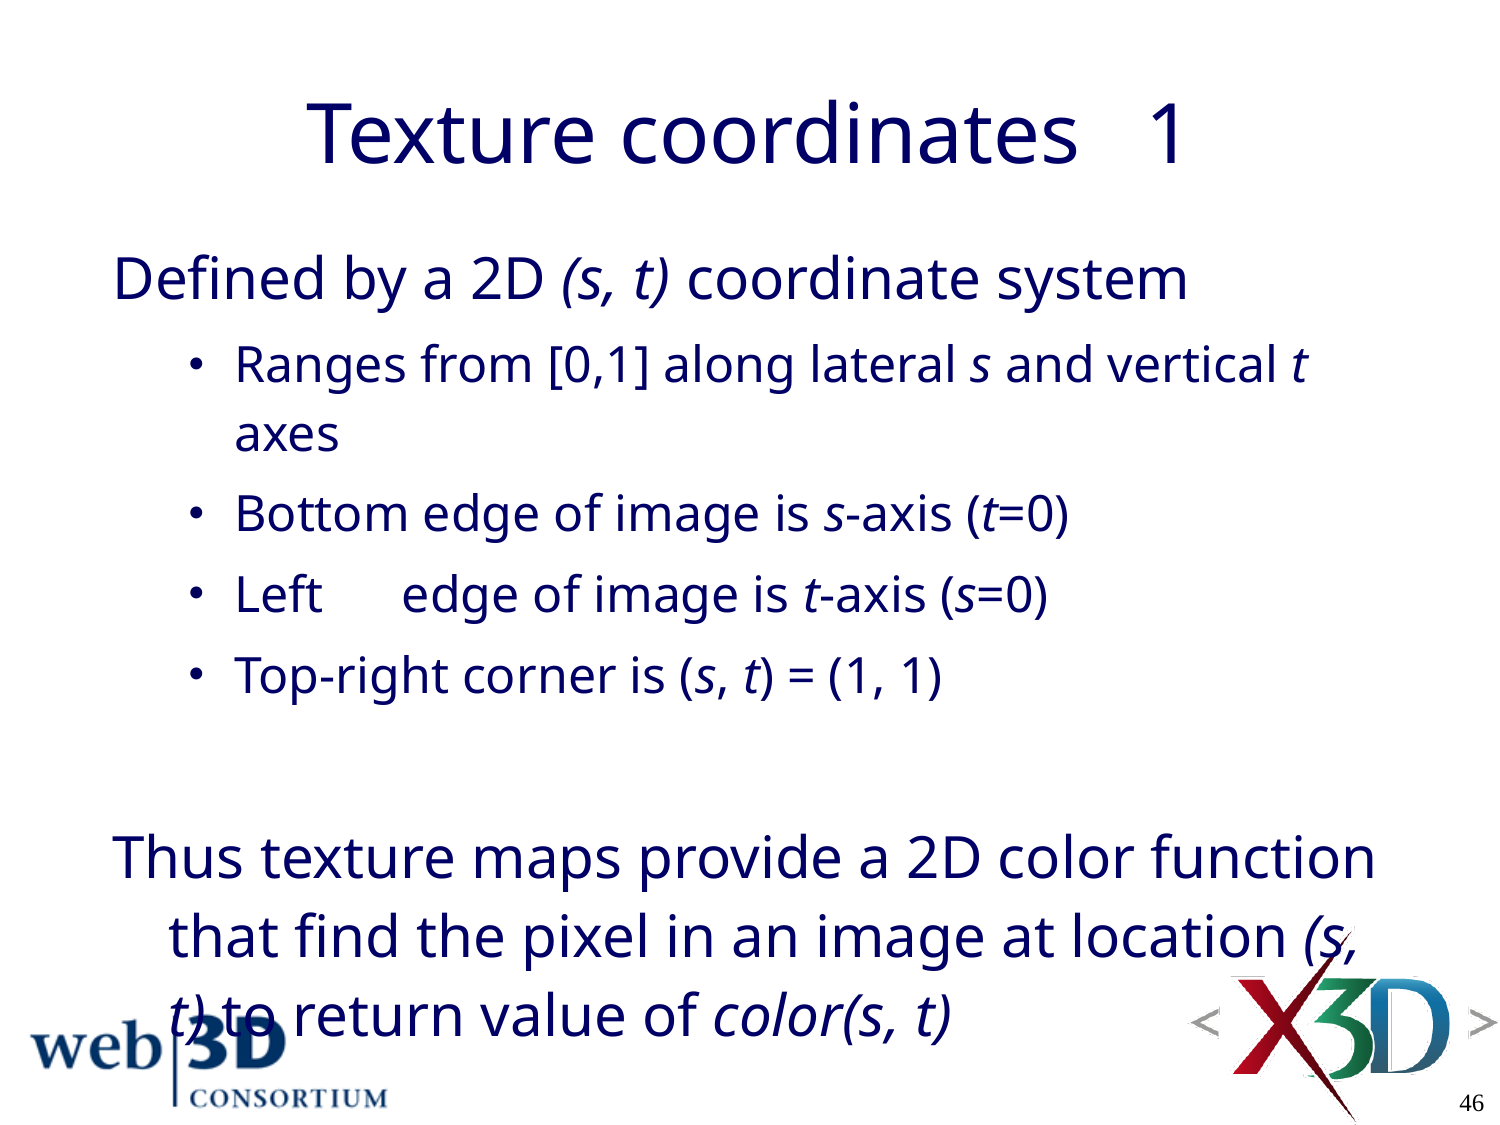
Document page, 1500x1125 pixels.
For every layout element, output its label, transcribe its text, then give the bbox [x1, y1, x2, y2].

picture [12, 998, 413, 1118]
title Texture coordinates 1 [112, 37, 1388, 226]
list Defined by a 2D (s, t) coordinate system Ranges from [0,1] along lateral s and vertical t axes Bottom edge of image is s-axis (t=0) Left edge of image is t-axis (s=0) Top-right corner is (s, t) = (1, 1) Thus texture maps provide a 2D color function that find the pixel in an image at location (s, t) to return value of color(s, t) [112, 237, 1388, 986]
picture [1187, 926, 1500, 1125]
